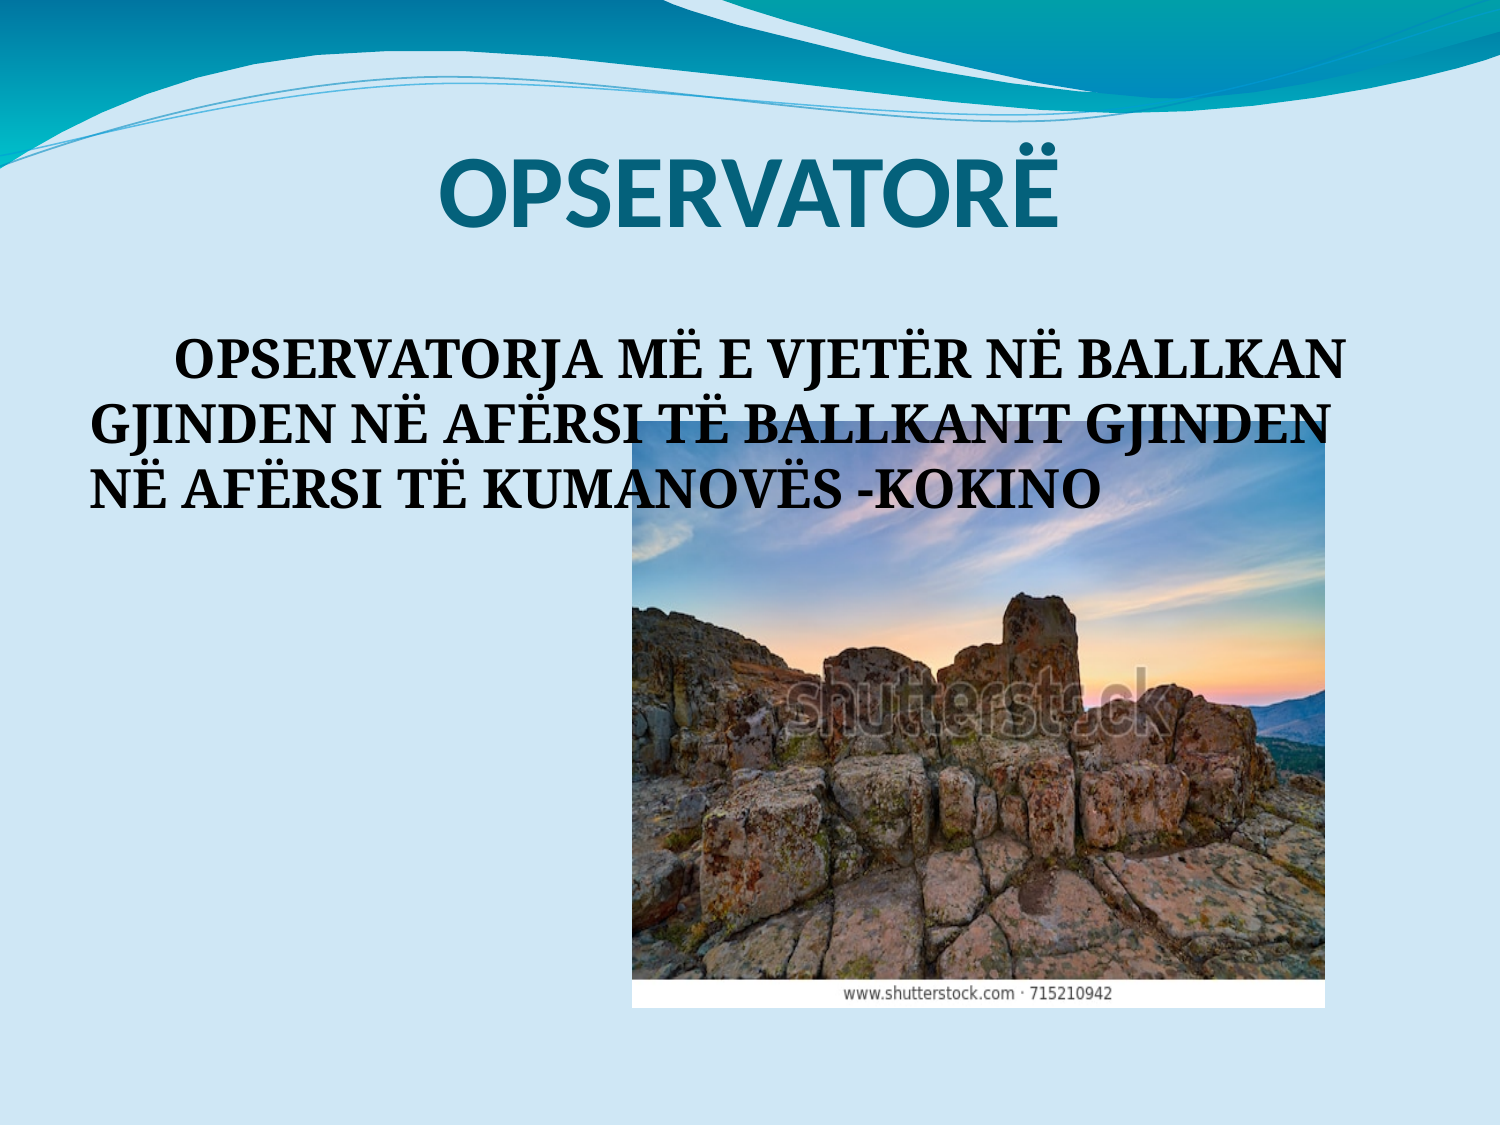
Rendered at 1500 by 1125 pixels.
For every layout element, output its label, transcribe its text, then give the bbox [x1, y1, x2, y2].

title OPSERVATORË [75, 115, 1425, 303]
list OPSERVATORJA MË E VJETËR NË BALLKAN GJINDEN NË AFËRSI TË BALLKANIT GJINDEN NË AFËRSI TË KUMANOVËS -KOKINO [75, 317, 1425, 1038]
